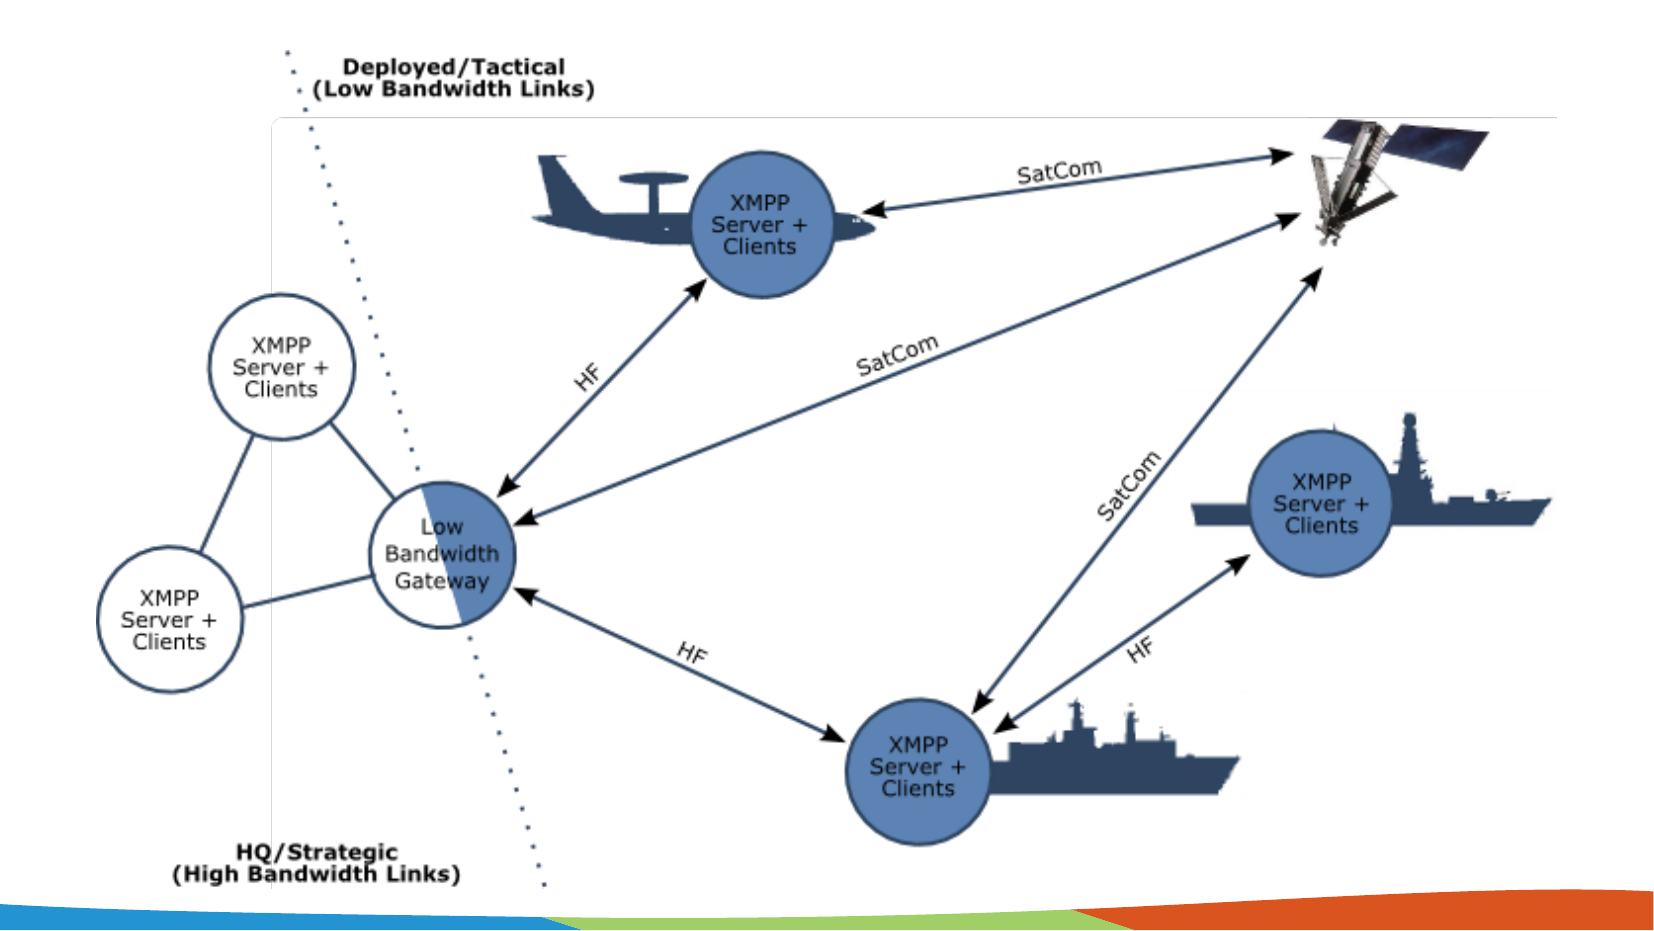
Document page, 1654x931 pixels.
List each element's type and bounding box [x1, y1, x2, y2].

picture [96, 41, 1557, 889]
